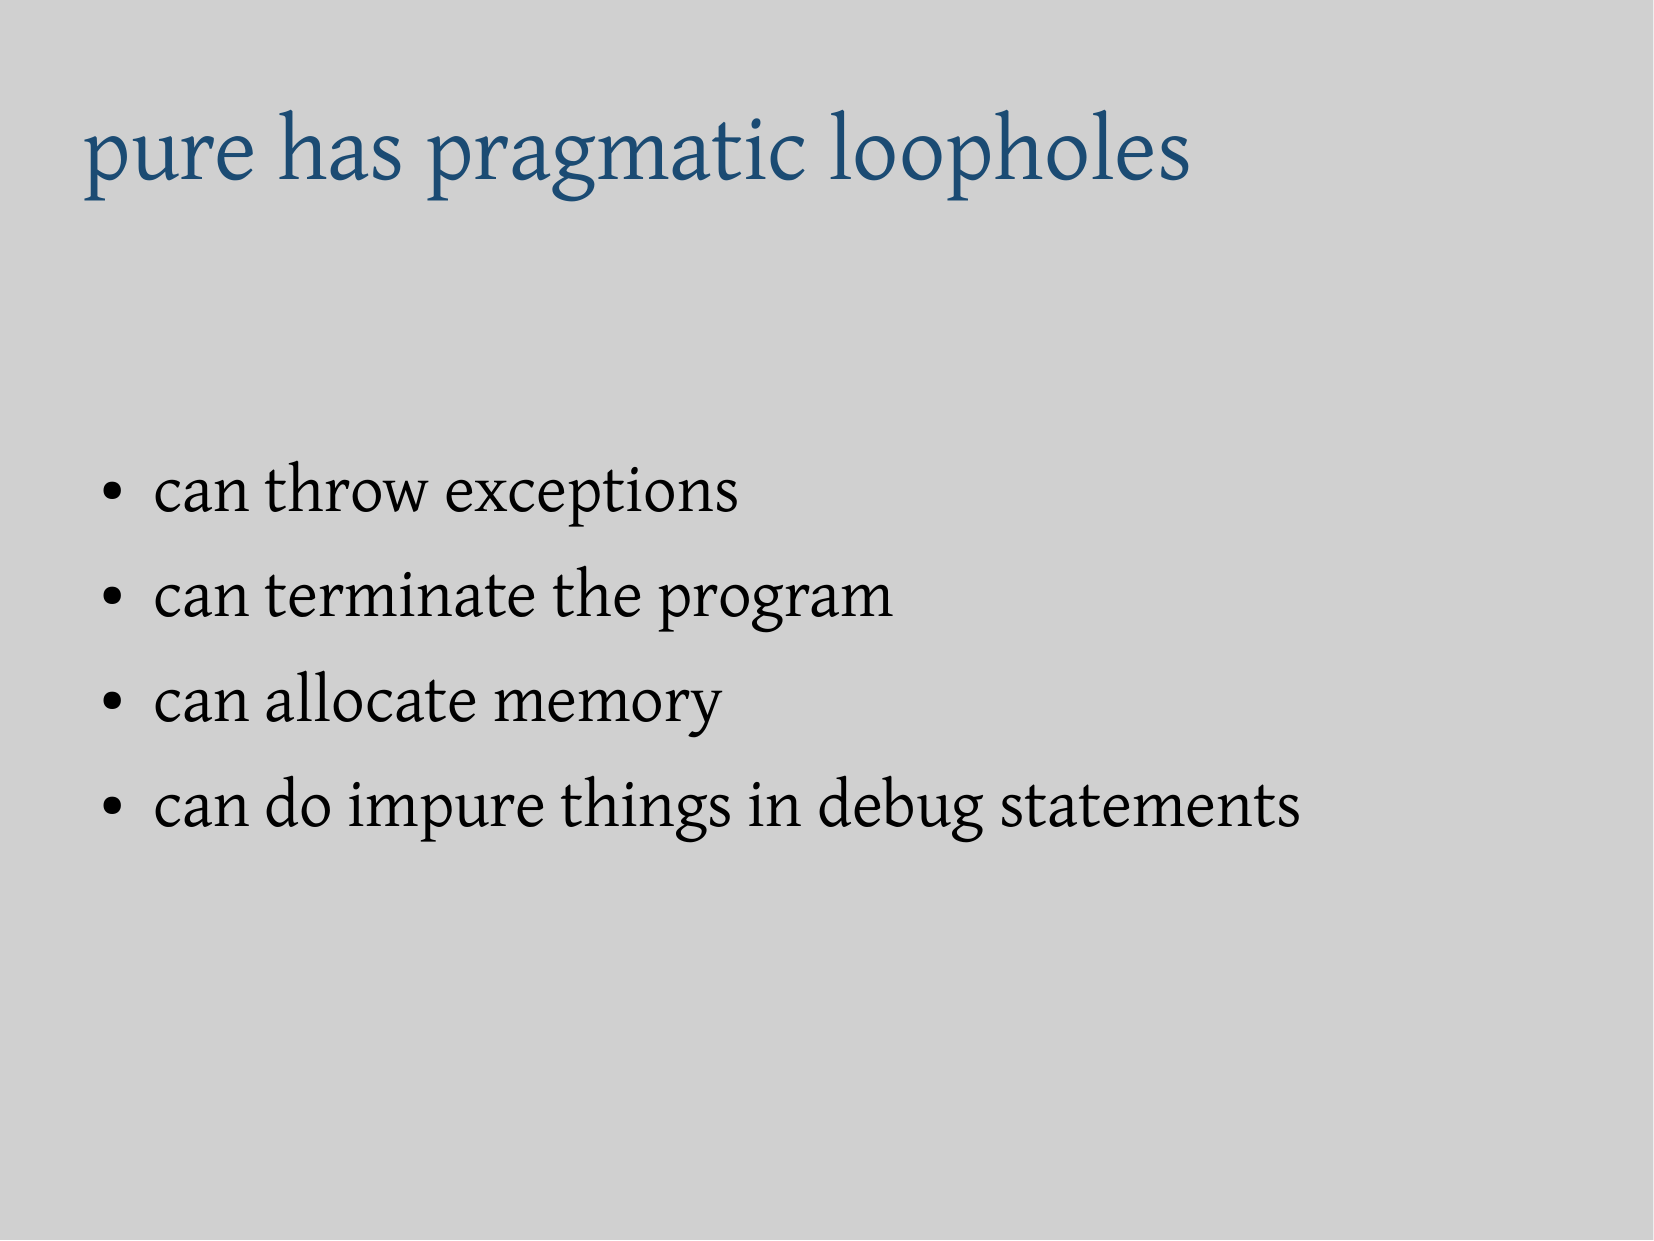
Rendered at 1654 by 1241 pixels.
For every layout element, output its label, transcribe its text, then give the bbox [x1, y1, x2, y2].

list can throw exceptions can terminate the program can allocate memory can do impure things in debug statements [82, 290, 1571, 1010]
title pure has pragmatic loopholes [82, 49, 1571, 257]
